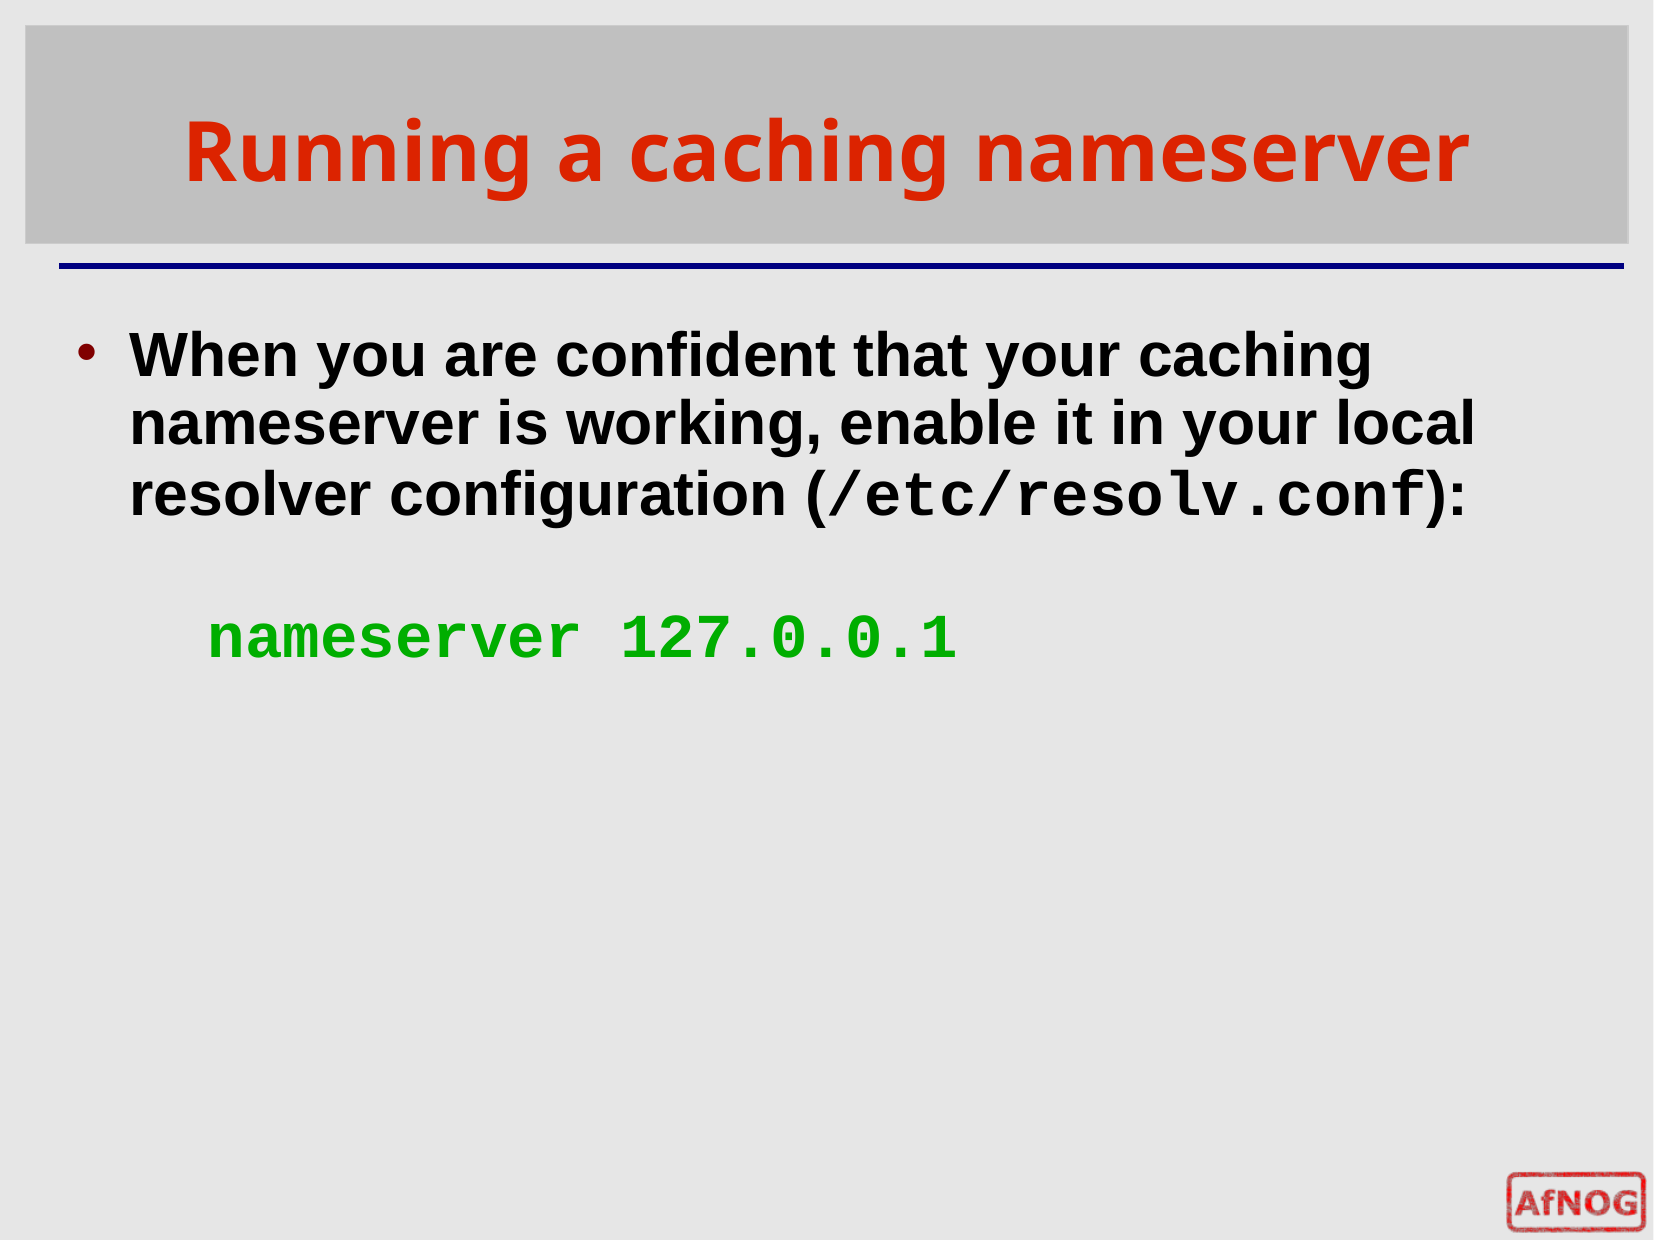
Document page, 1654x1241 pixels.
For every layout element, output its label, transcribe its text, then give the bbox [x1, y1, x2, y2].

title Running a caching nameserver [121, 46, 1534, 254]
picture [1505, 1170, 1648, 1235]
list When you are confident that your caching nameserver is working, enable it in your local resolver configuration (/etc/resolv.conf): nameserver 127.0.0.1 [59, 322, 1595, 1132]
